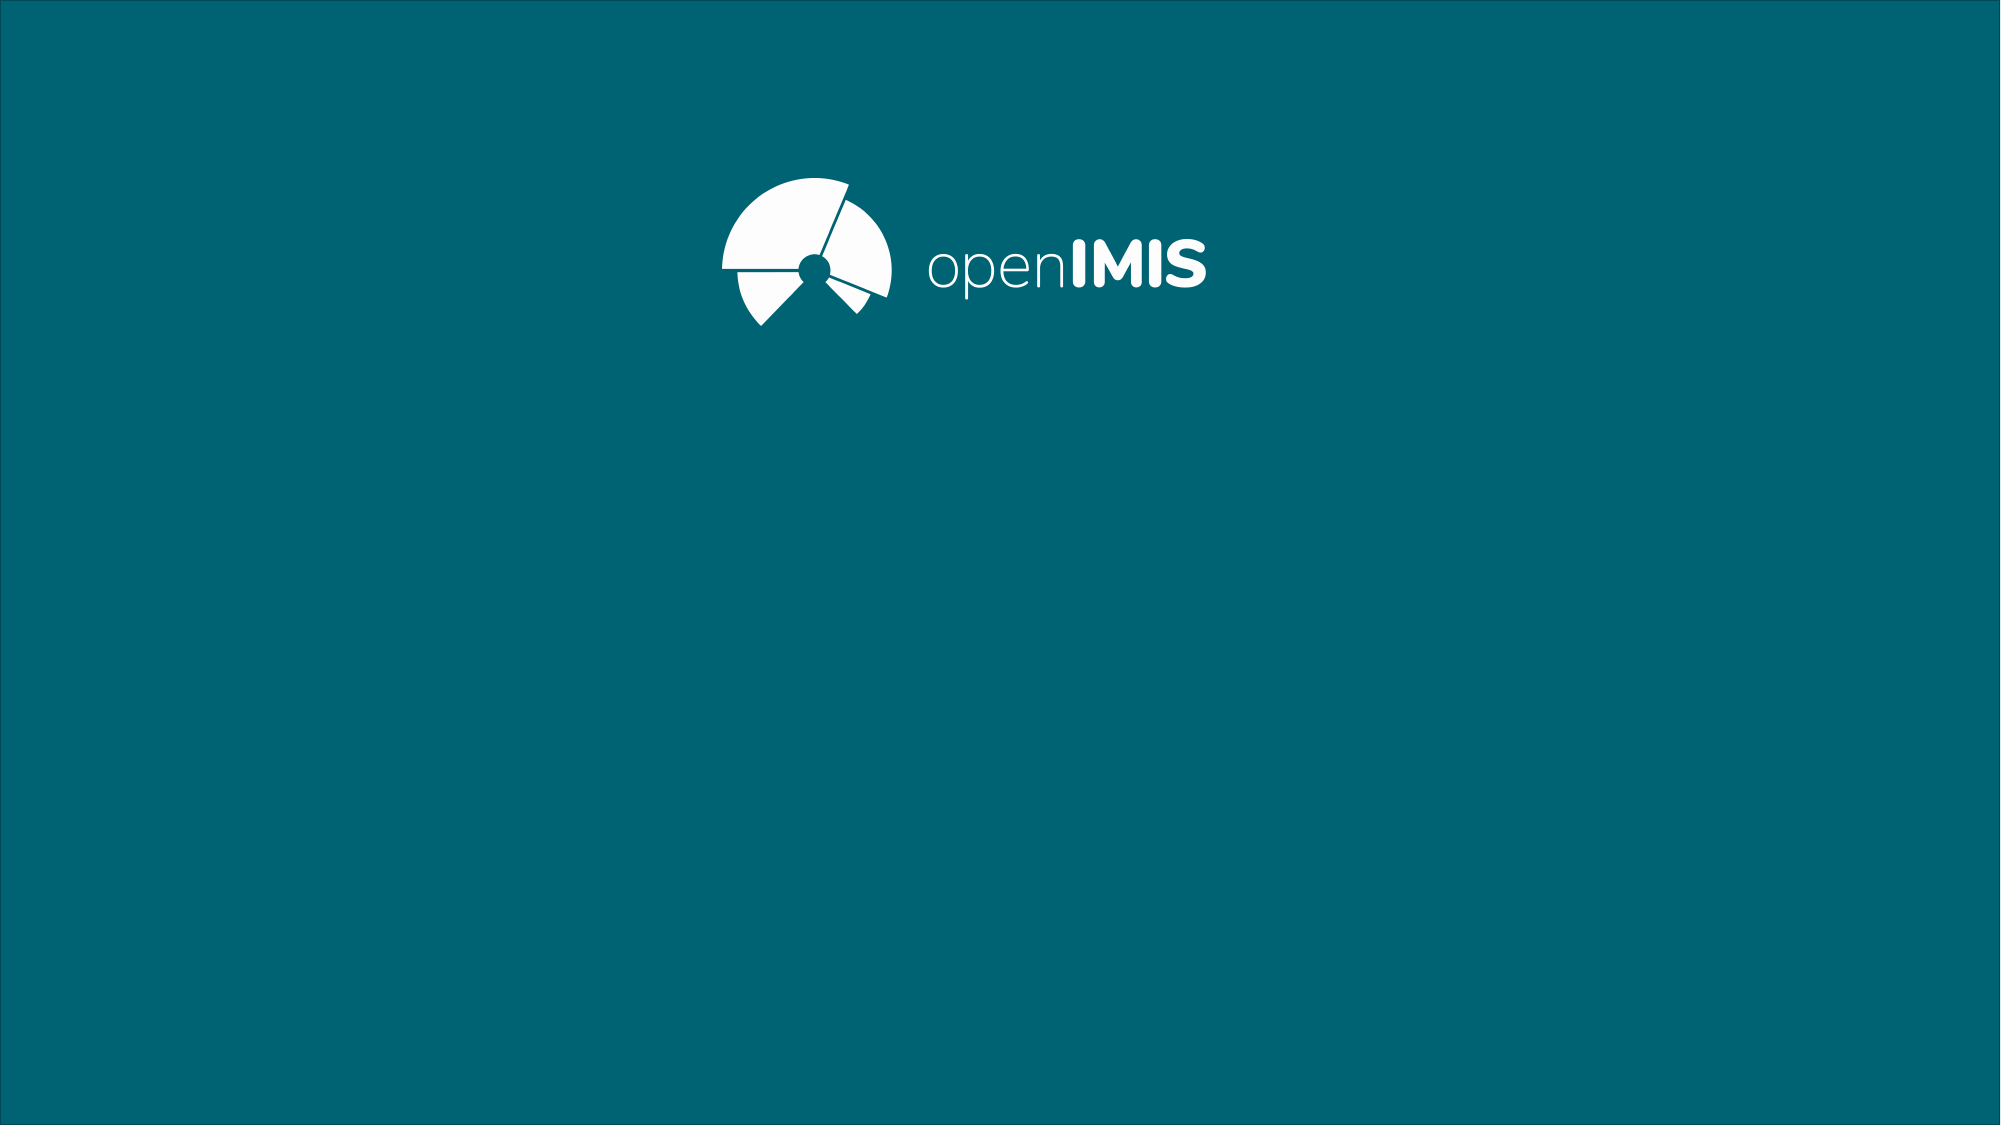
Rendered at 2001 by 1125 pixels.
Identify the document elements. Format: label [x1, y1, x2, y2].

picture [722, 178, 1278, 326]
